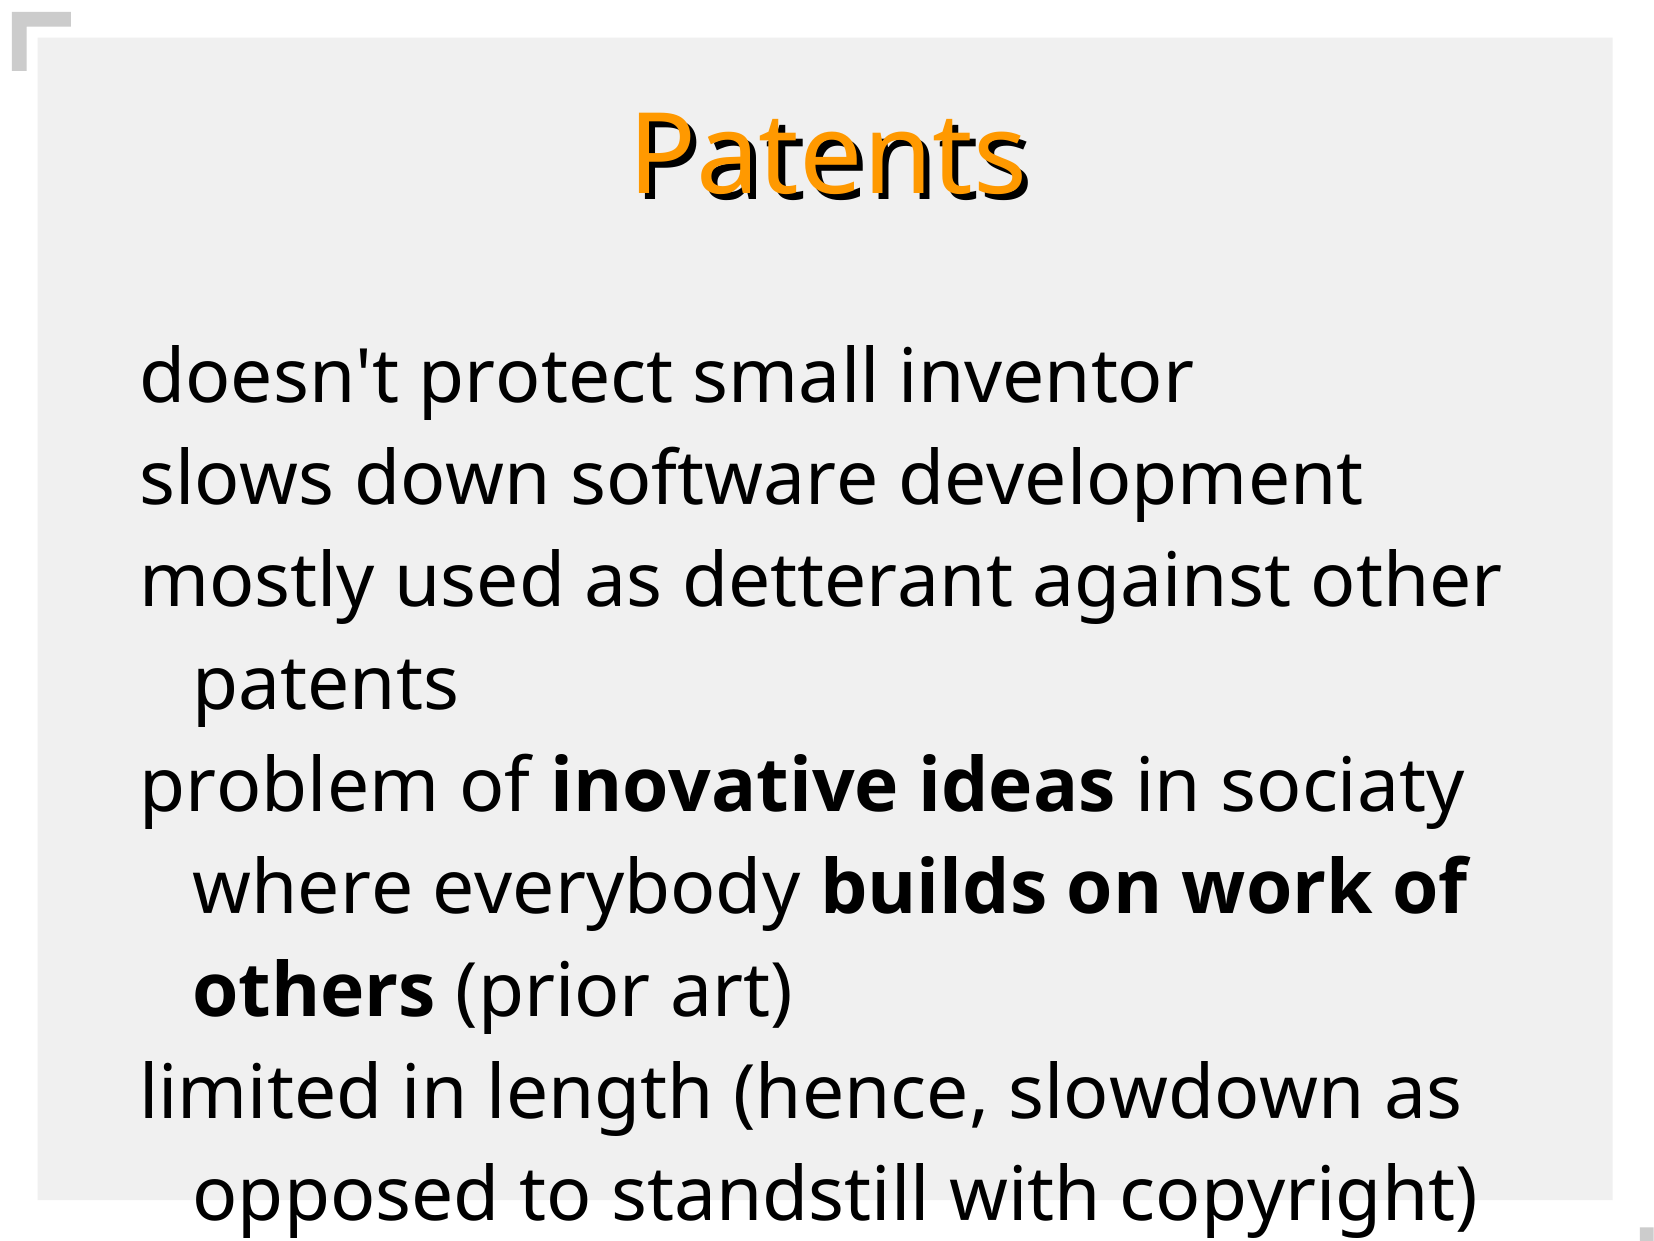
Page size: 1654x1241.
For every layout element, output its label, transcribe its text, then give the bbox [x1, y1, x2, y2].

title Patents [121, 46, 1534, 254]
list doesn't protect small inventor slows down software development mostly used as detterant against other patents problem of inovative ideas in sociaty where everybody builds on work of others (prior art) limited in length (hence, slowdown as opposed to standstill with copyright) [121, 322, 1561, 1132]
